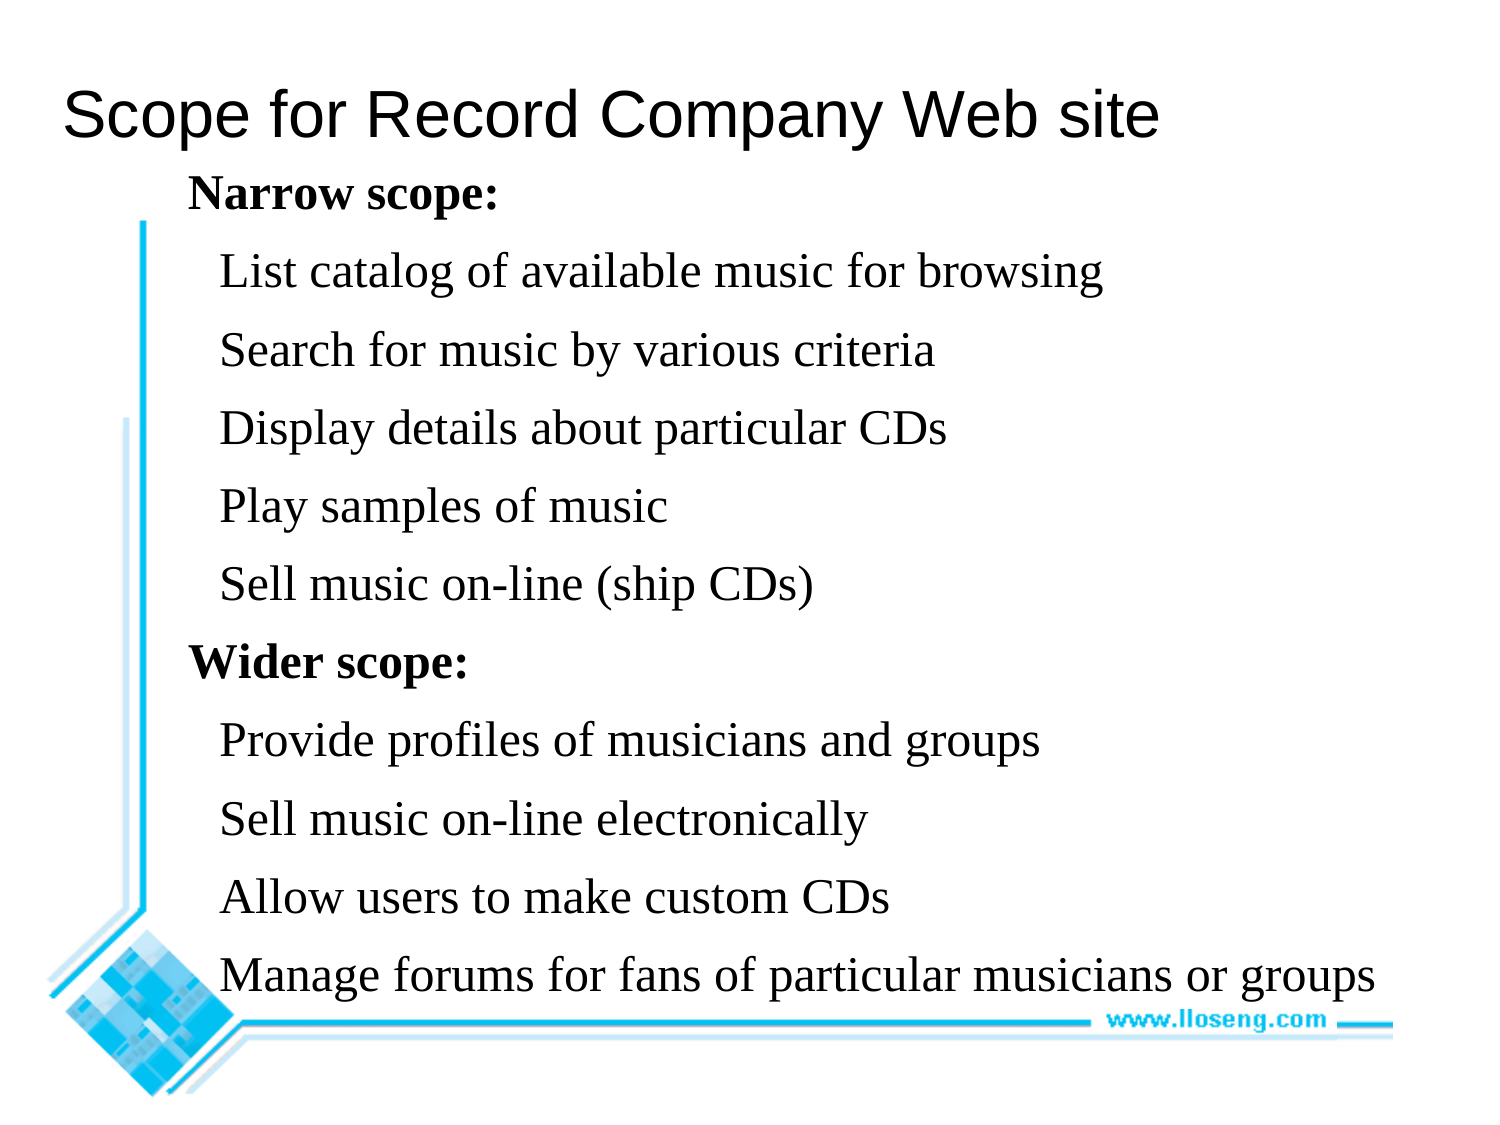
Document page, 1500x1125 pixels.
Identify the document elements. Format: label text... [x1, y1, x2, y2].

list Narrow scope: List catalog of available music for browsing Search for music by various criteria Display details about particular CDs Play samples of music Sell music on-line (ship CDs) Wider scope: Provide profiles of musicians and groups Sell music on-line electronically Allow users to make custom CDs Manage forums for fans of particular musicians or groups [187, 154, 1480, 1070]
picture [35, 209, 1363, 1099]
title Scope for Record Company Web site [62, 37, 1413, 188]
